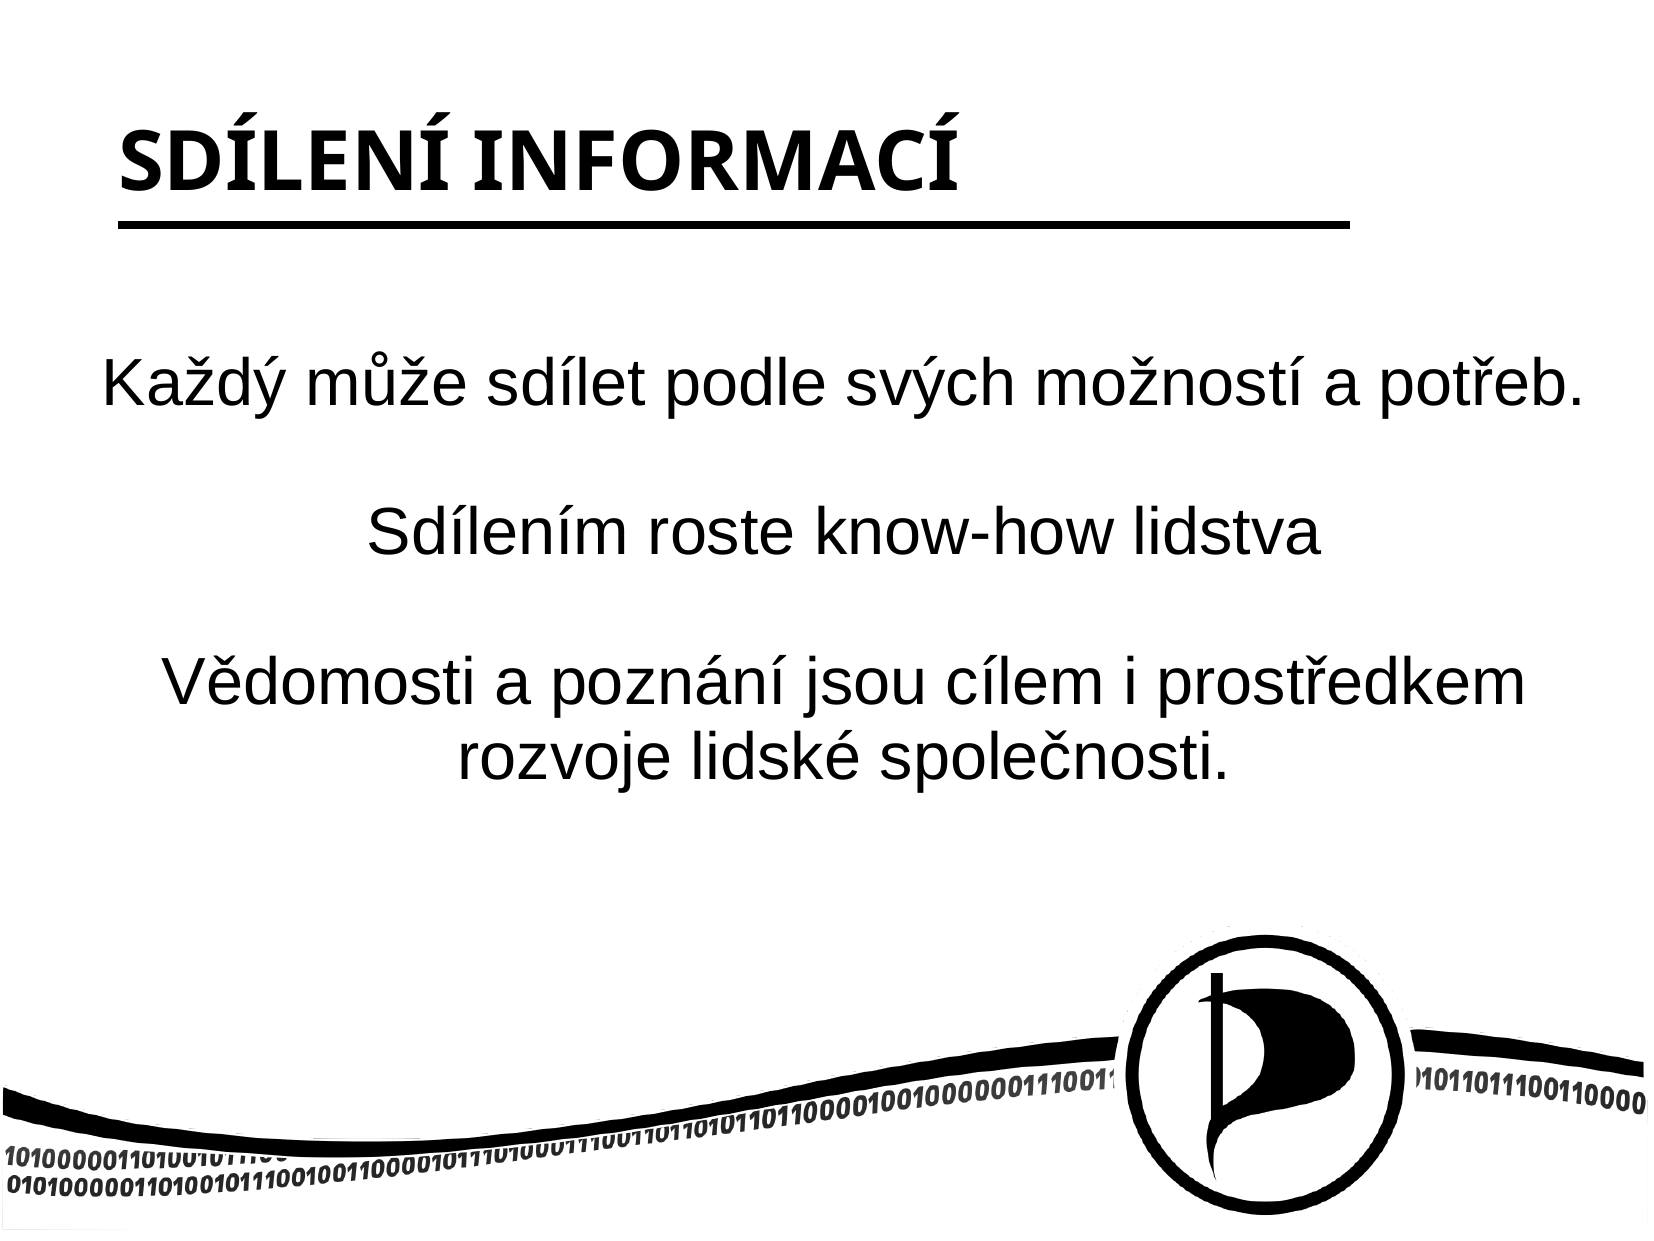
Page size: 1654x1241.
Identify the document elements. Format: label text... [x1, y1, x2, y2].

title SDÍLENÍ INFORMACÍ [118, 22, 1576, 216]
text_box Každý může sdílet podle svých možností a potřeb. Sdílením roste know-how lidstva Vědomosti a poznání jsou cílem i prostředkem rozvoje lidské společnosti. [57, 337, 1633, 801]
picture [0, 922, 1648, 1230]
